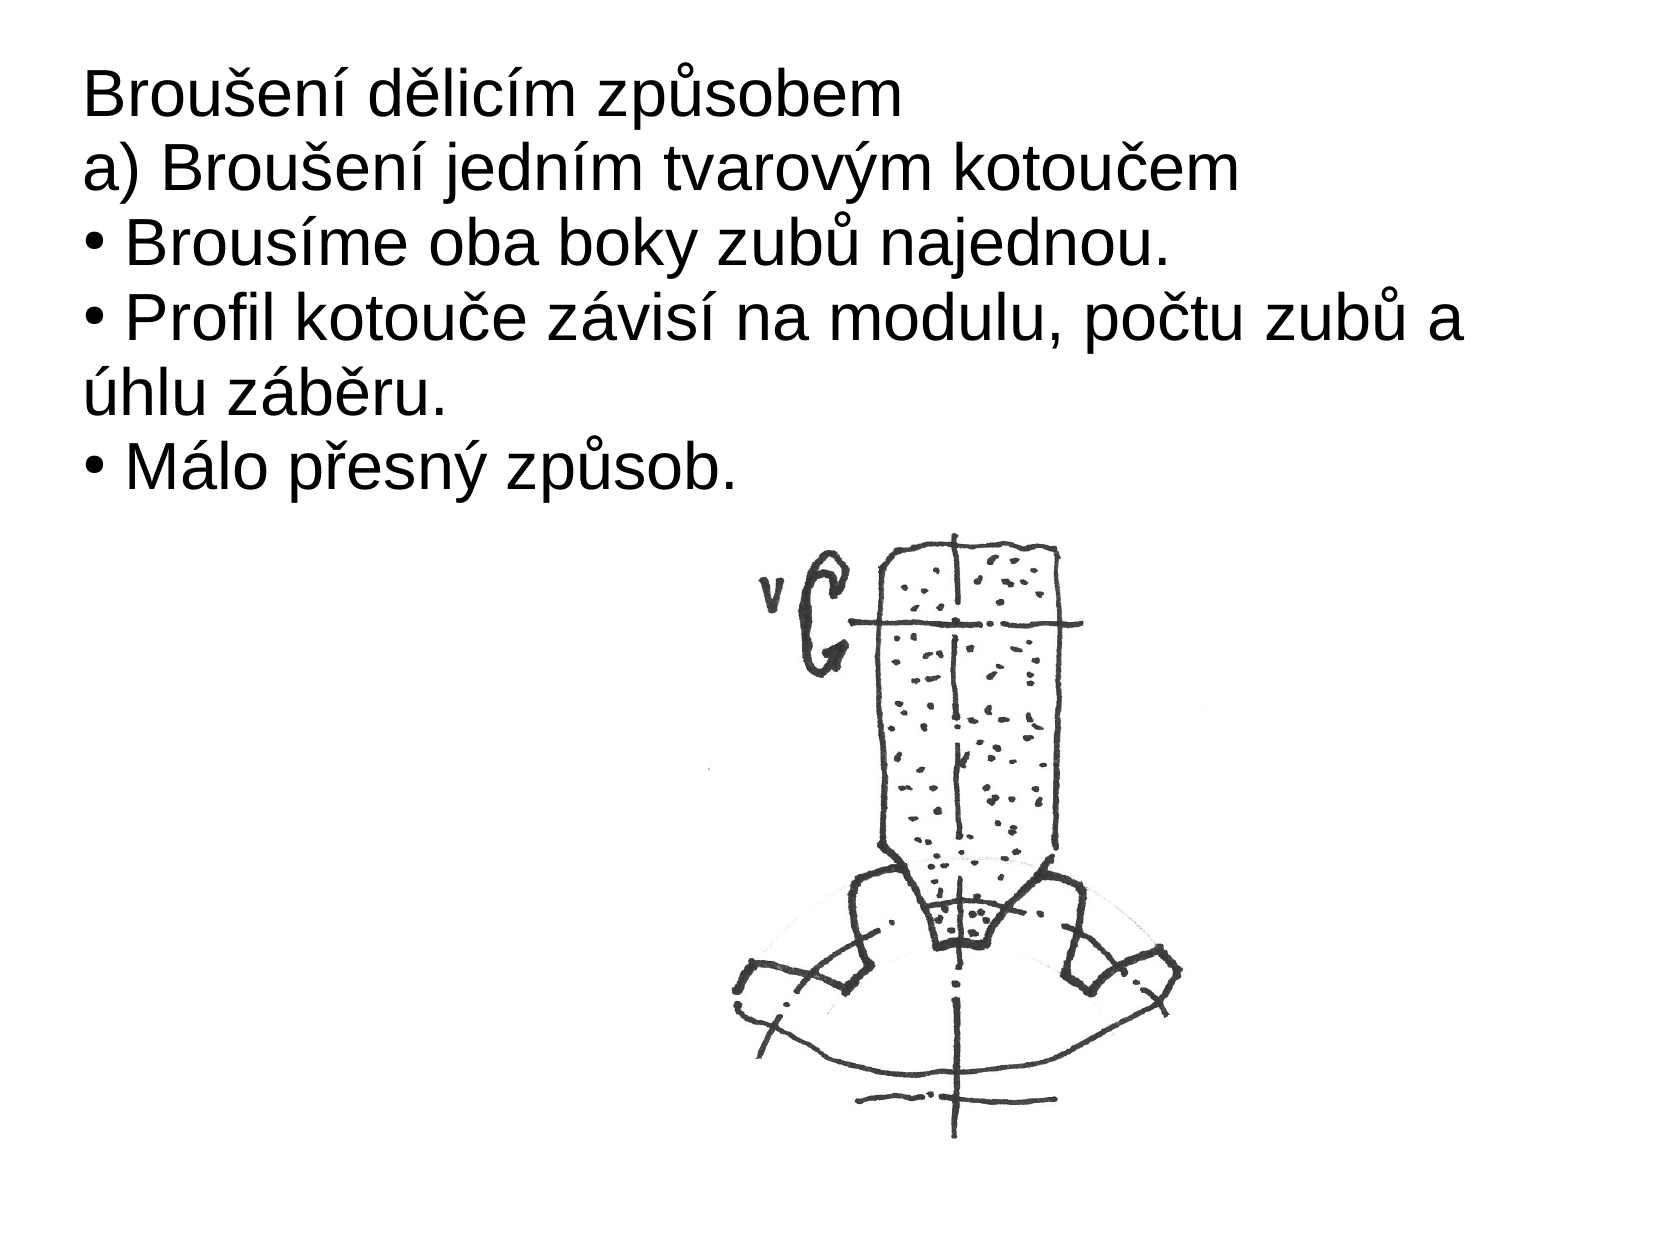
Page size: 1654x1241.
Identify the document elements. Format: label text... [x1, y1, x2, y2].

subtitle Broušení dělicím způsobem a) Broušení jedním tvarovým kotoučem Brousíme oba boky zubů najednou. Profil kotouče závisí na modulu, počtu zubů a úhlu záběru. Málo přesný způsob. [82, 55, 1571, 1103]
picture [634, 501, 1300, 1152]
